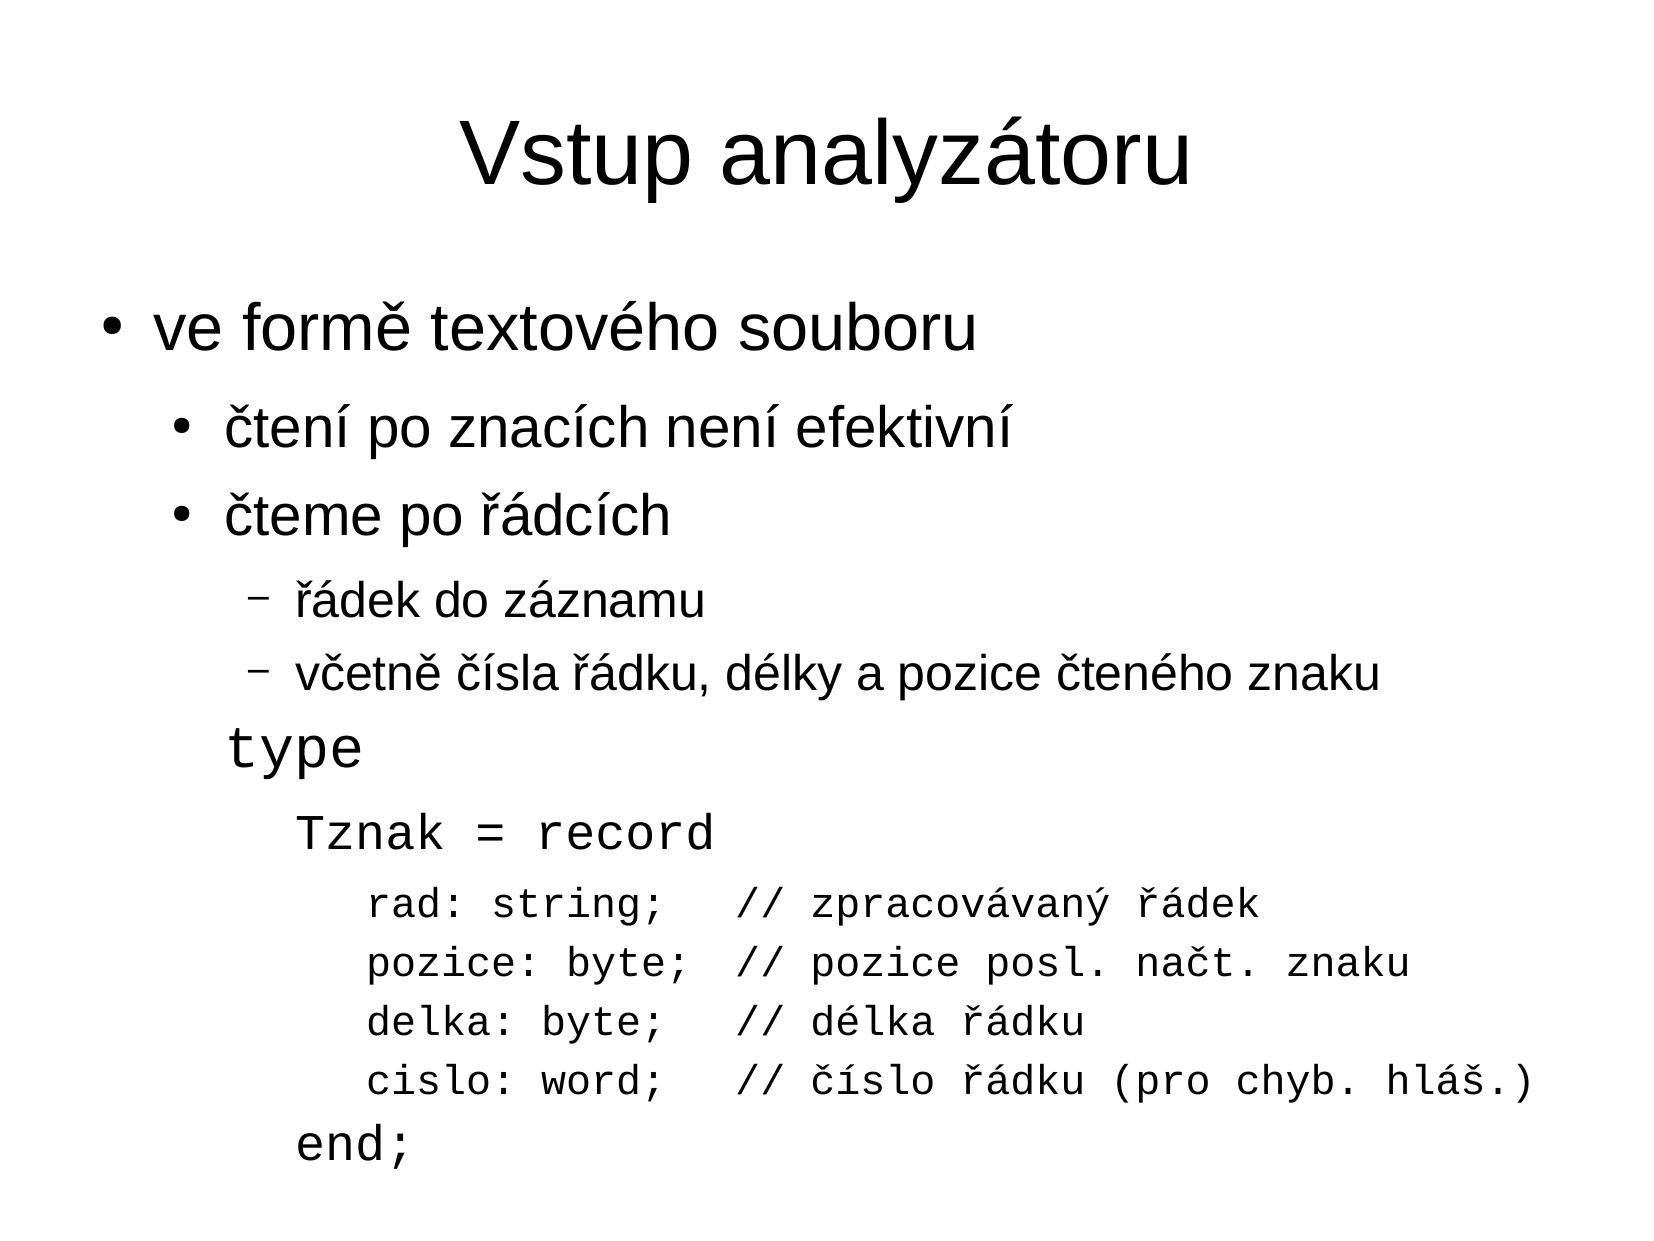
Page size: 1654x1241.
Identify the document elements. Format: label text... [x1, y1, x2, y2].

title Vstup analyzátoru [82, 49, 1571, 257]
list ve formě textového souboru čtení po znacích není efektivní čteme po řádcích řádek do záznamu včetně čísla řádku, délky a pozice čteného znaku type Tznak = record rad: string; // zpracovávaný řádek pozice: byte; // pozice posl. načt. znaku delka: byte; // délka řádku cislo: word; // číslo řádku (pro chyb. hláš.) end; [82, 290, 1571, 1176]
